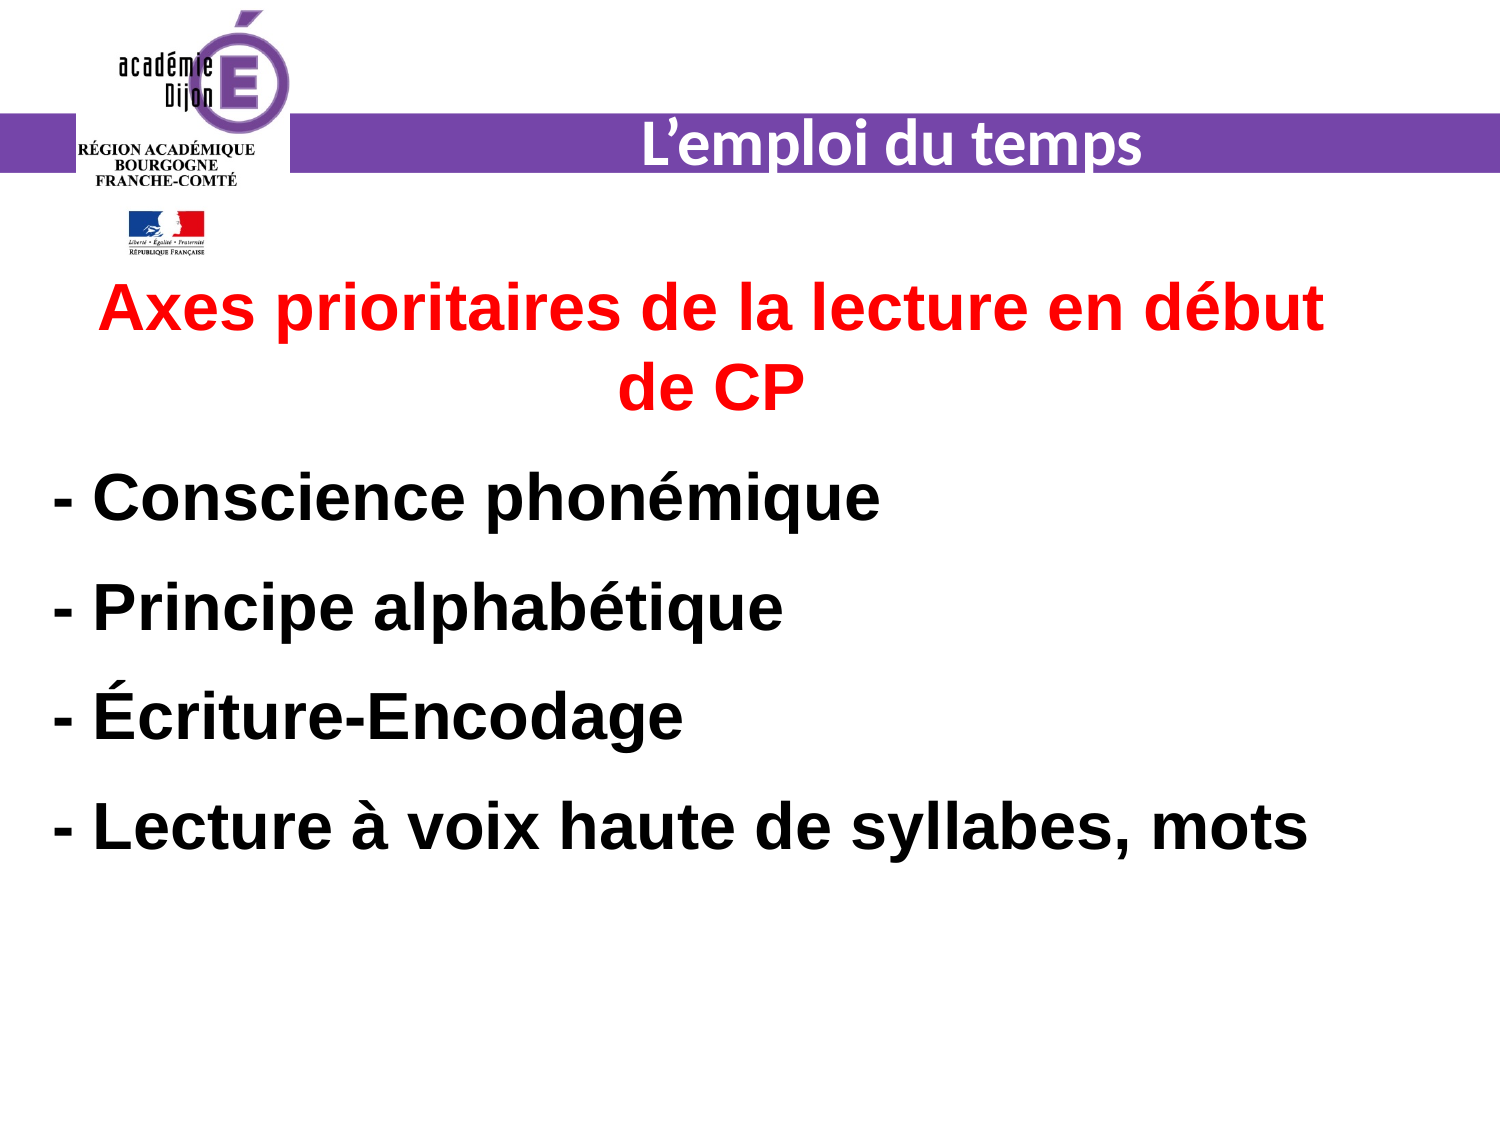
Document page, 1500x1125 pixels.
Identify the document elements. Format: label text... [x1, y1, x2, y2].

text_box Axes prioritaires de la lecture en début de CP - Conscience phonémique - Principe alphabétique - Écriture-Encodage - Lecture à voix haute de syllabes, mots [37, 256, 1387, 1030]
picture [76, 8, 290, 256]
title L’emploi du temps [360, 45, 1425, 233]
